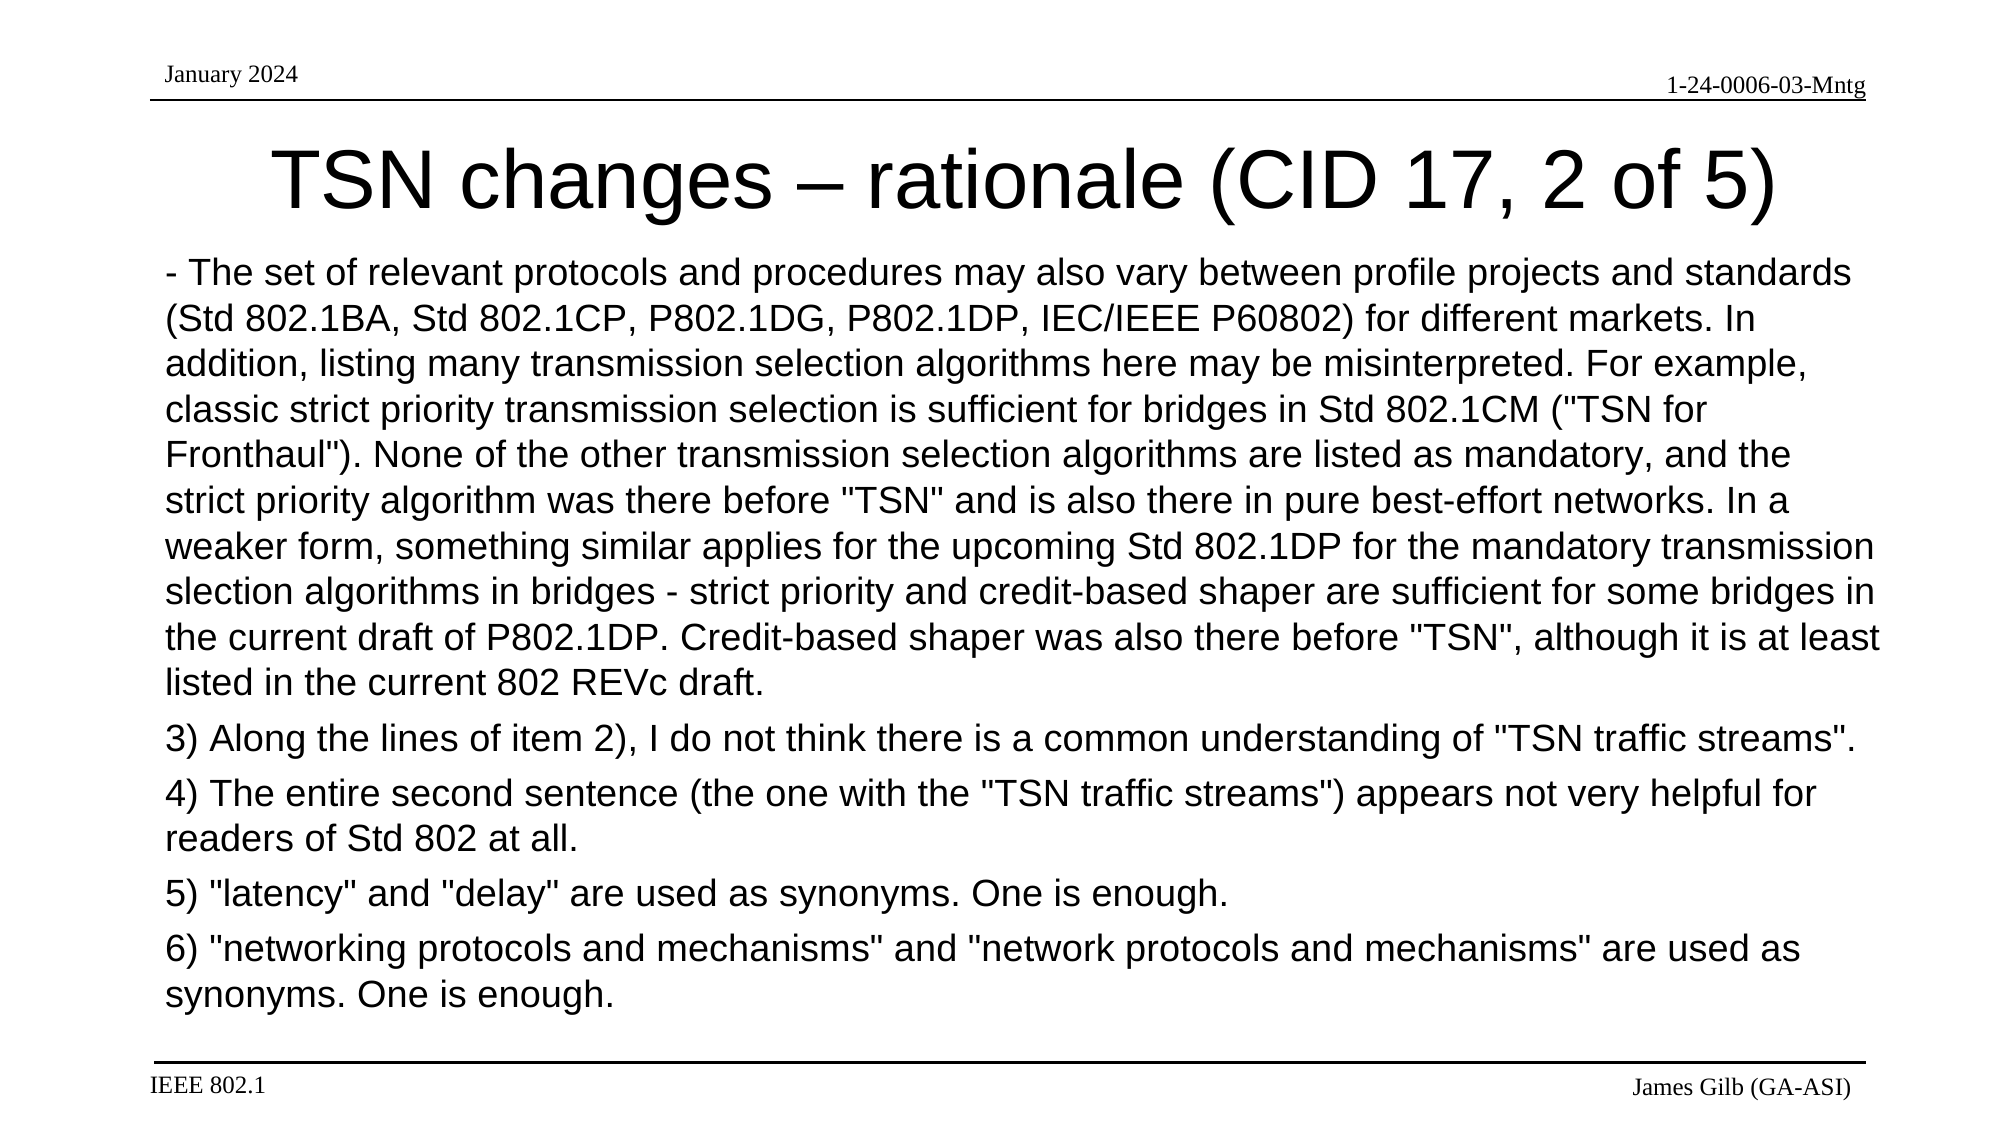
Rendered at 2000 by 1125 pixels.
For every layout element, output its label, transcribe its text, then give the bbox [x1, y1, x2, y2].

title TSN changes – rationale (CID 17, 2 of 5) [150, 112, 1900, 238]
list - The set of relevant protocols and procedures may also vary between profile projects and standards (Std 802.1BA, Std 802.1CP, P802.1DG, P802.1DP, IEC/IEEE P60802) for different markets. In addition, listing many transmission selection algorithms here may be misinterpreted. For example, classic strict priority transmission selection is sufficient for bridges in Std 802.1CM ("TSN for Fronthaul"). None of the other transmission selection algorithms are listed as mandatory, and the strict priority algorithm was there before "TSN" and is also there in pure best-effort networks. In a weaker form, something similar applies for the upcoming Std 802.1DP for the mandatory transmission slection algorithms in bridges - strict priority and credit-based shaper are sufficient for some bridges in the current draft of P802.1DP. Credit-based shaper was also there before "TSN", although it is at least listed in the current 802 REVc draft. 3) Along the lines of item 2), I do not think there is a common understanding of "TSN traffic streams". 4) The entire second sentence (the one with the "TSN traffic streams") appears not very helpful for readers of Std 802 at all. 5) "latency" and "delay" are used as synonyms. One is enough. 6) "networking protocols and mechanisms" and "network protocols and mechanisms" are used as synonyms. One is enough. [149, 239, 1900, 1051]
